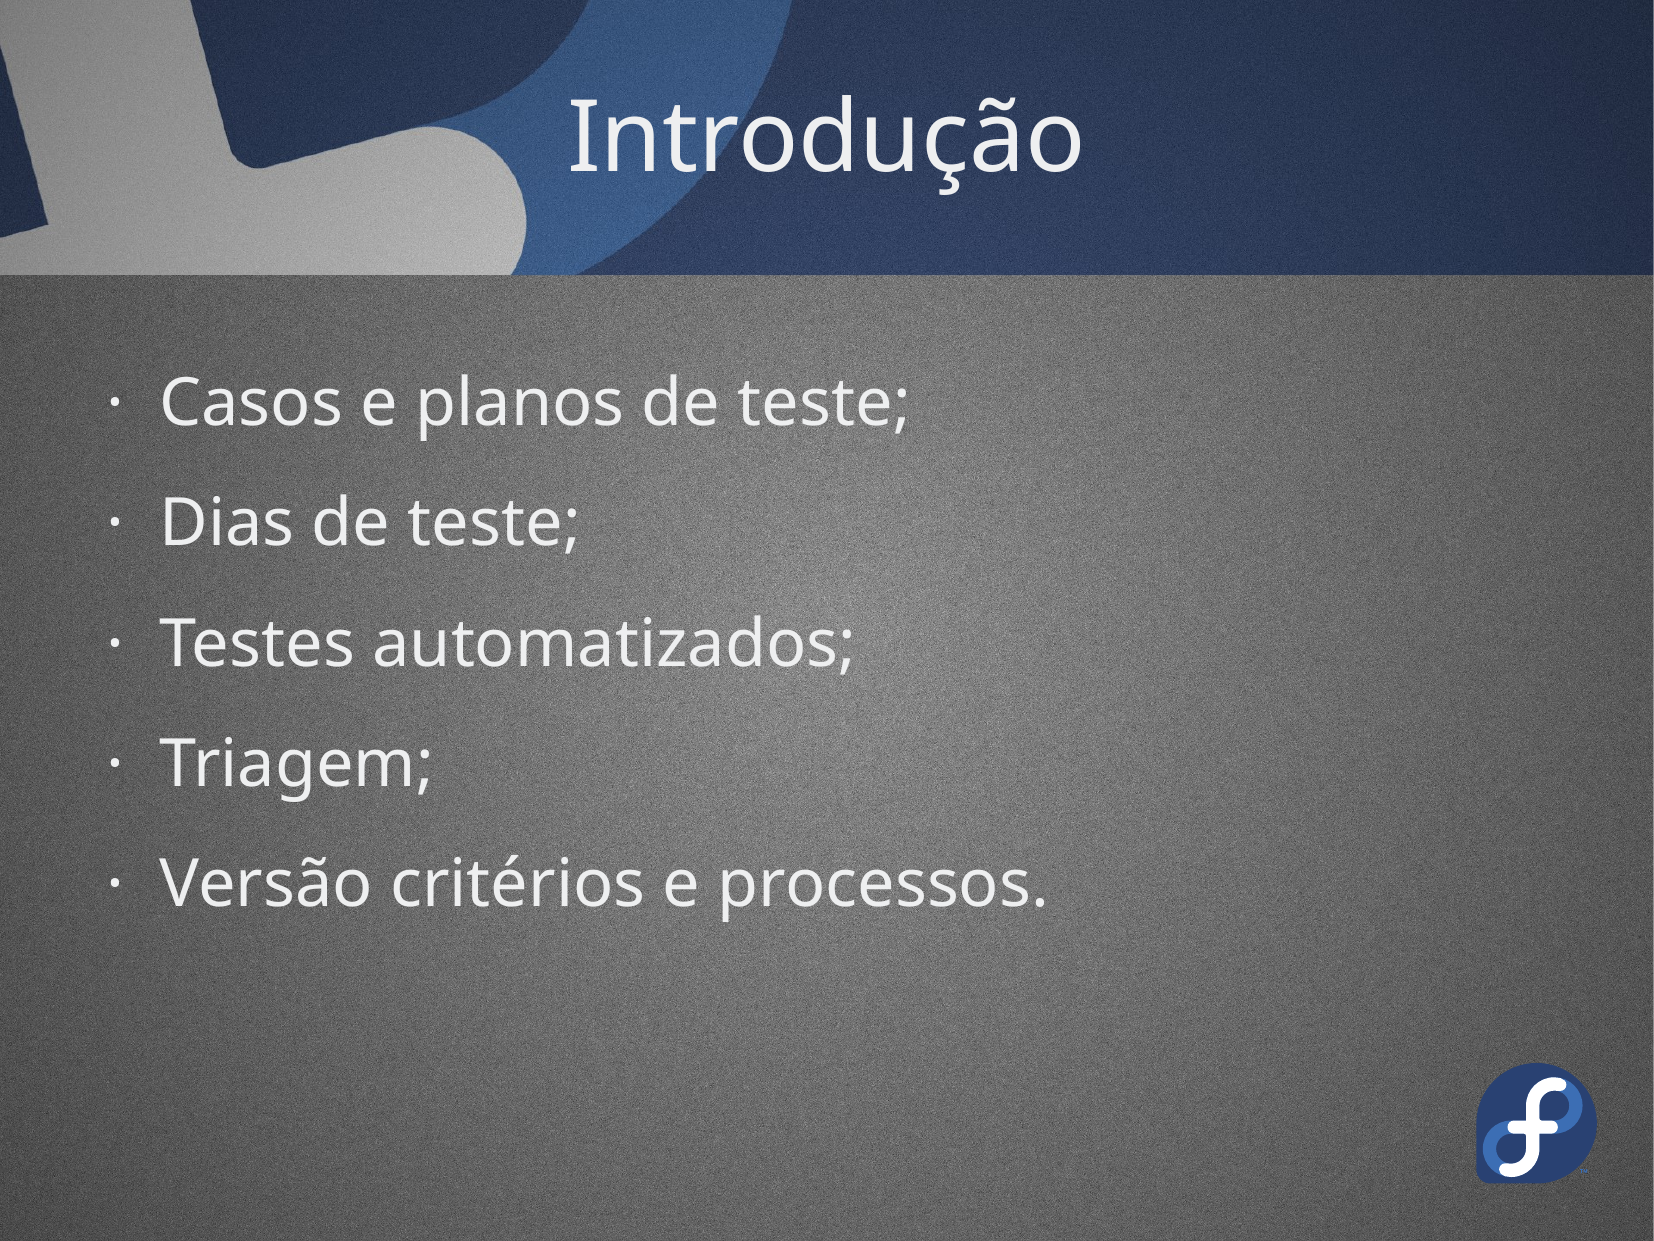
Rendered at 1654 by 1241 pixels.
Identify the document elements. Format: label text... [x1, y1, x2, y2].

title Introdução [88, 29, 1565, 237]
list Casos e planos de teste; Dias de teste; Testes automatizados; Triagem; Versão critérios e processos. [88, 354, 1565, 1063]
picture [0, 0, 1654, 1241]
